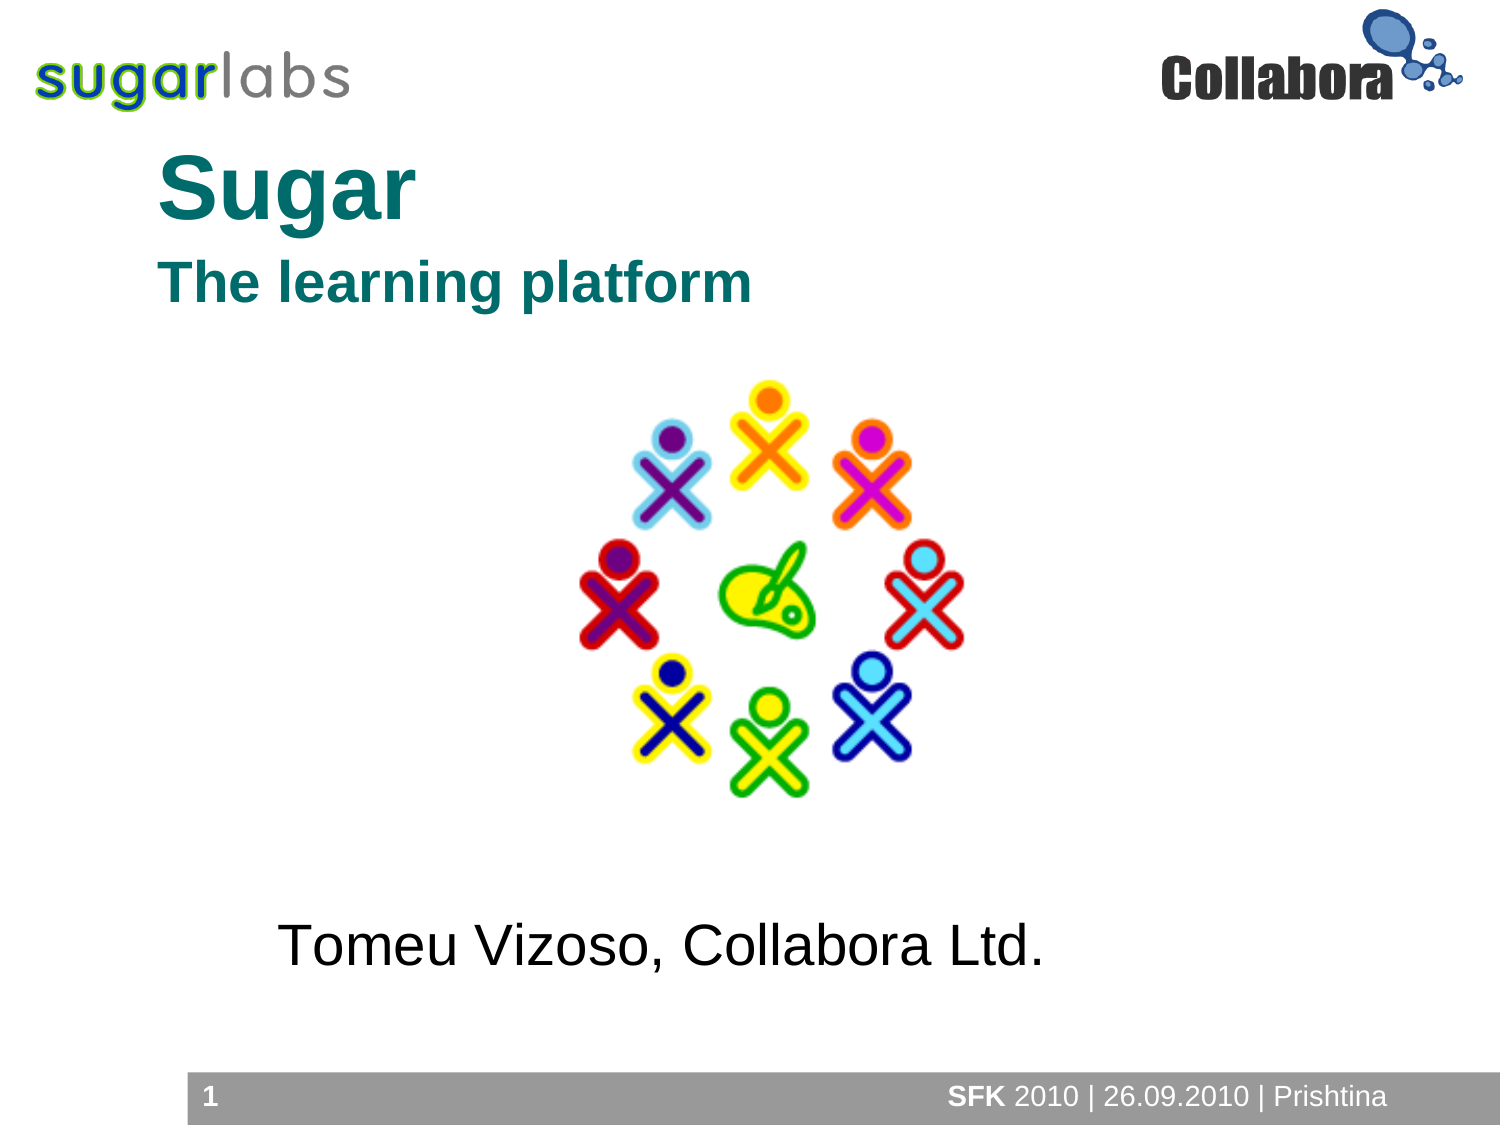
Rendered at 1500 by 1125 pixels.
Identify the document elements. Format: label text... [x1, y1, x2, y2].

picture [1162, 9, 1463, 100]
subtitle Tomeu Vizoso, Collabora Ltd. [187, 817, 1425, 1125]
picture [35, 51, 349, 112]
title Sugar The learning platform [157, 80, 1433, 354]
picture [526, 341, 1027, 842]
